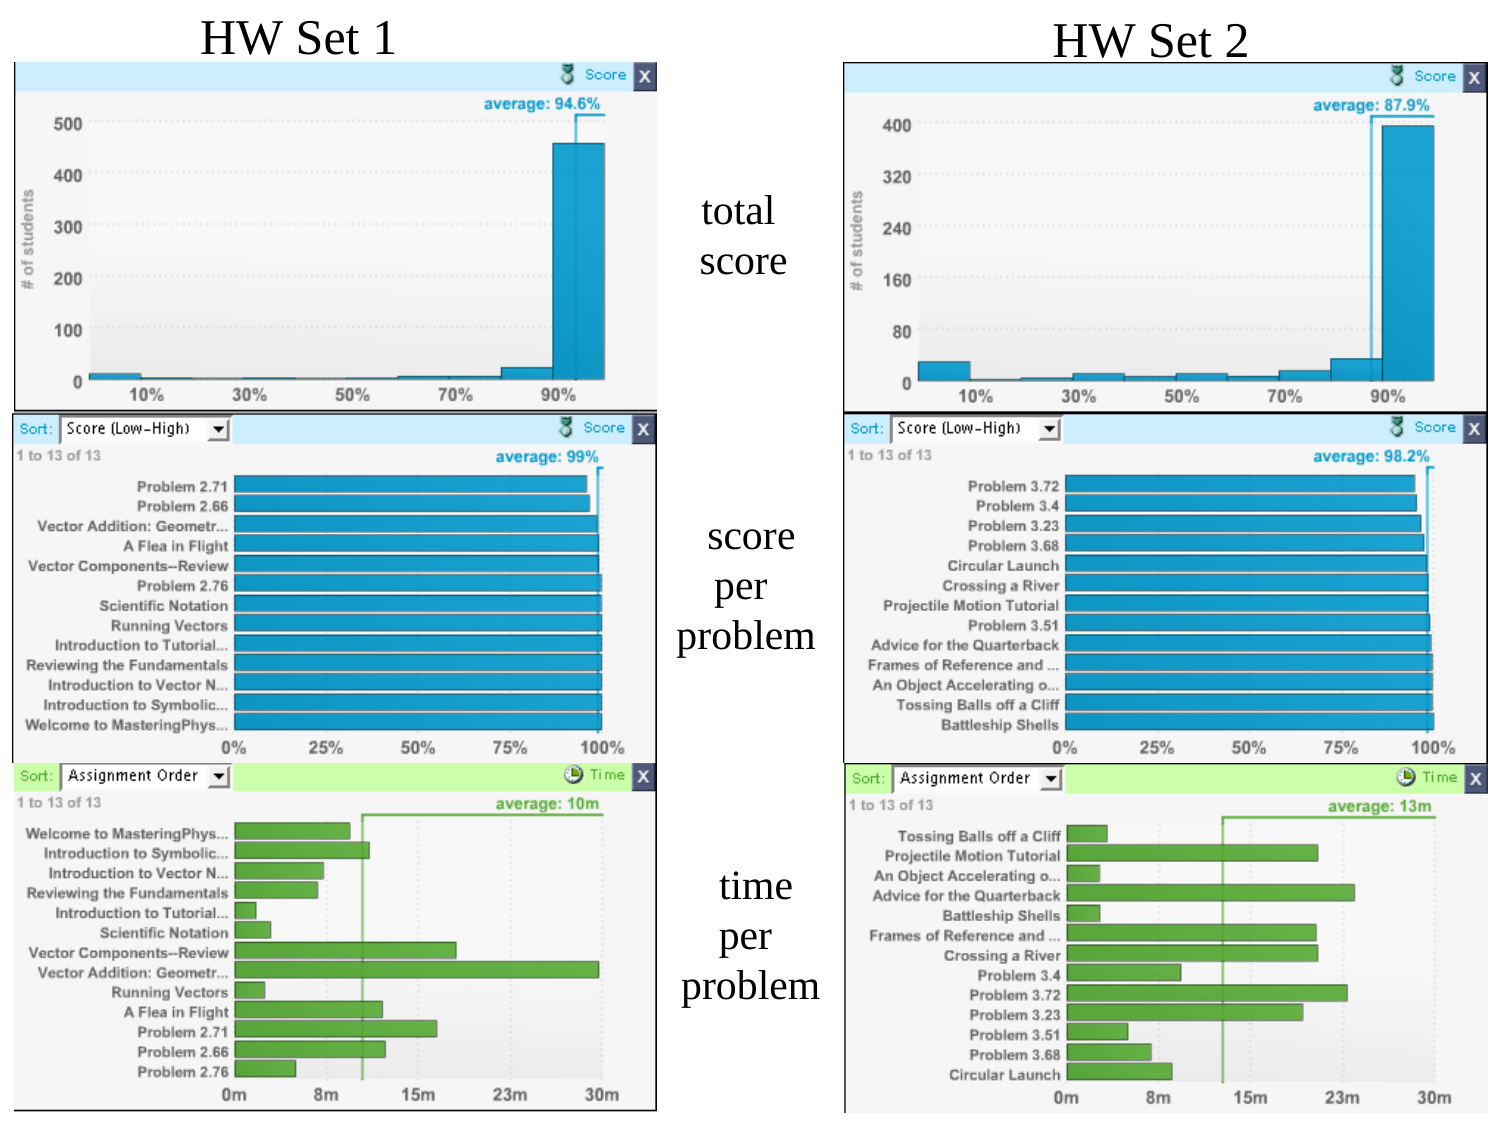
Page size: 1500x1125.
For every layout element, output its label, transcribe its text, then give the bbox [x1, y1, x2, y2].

text_box score per problem [661, 500, 831, 666]
text_box HW Set 2 [1037, 0, 1265, 76]
text_box HW Set 1 [185, 0, 425, 73]
picture [843, 62, 1488, 1113]
text_box time per problem [666, 849, 836, 1016]
picture [12, 62, 657, 1113]
text_box total score [684, 174, 803, 291]
